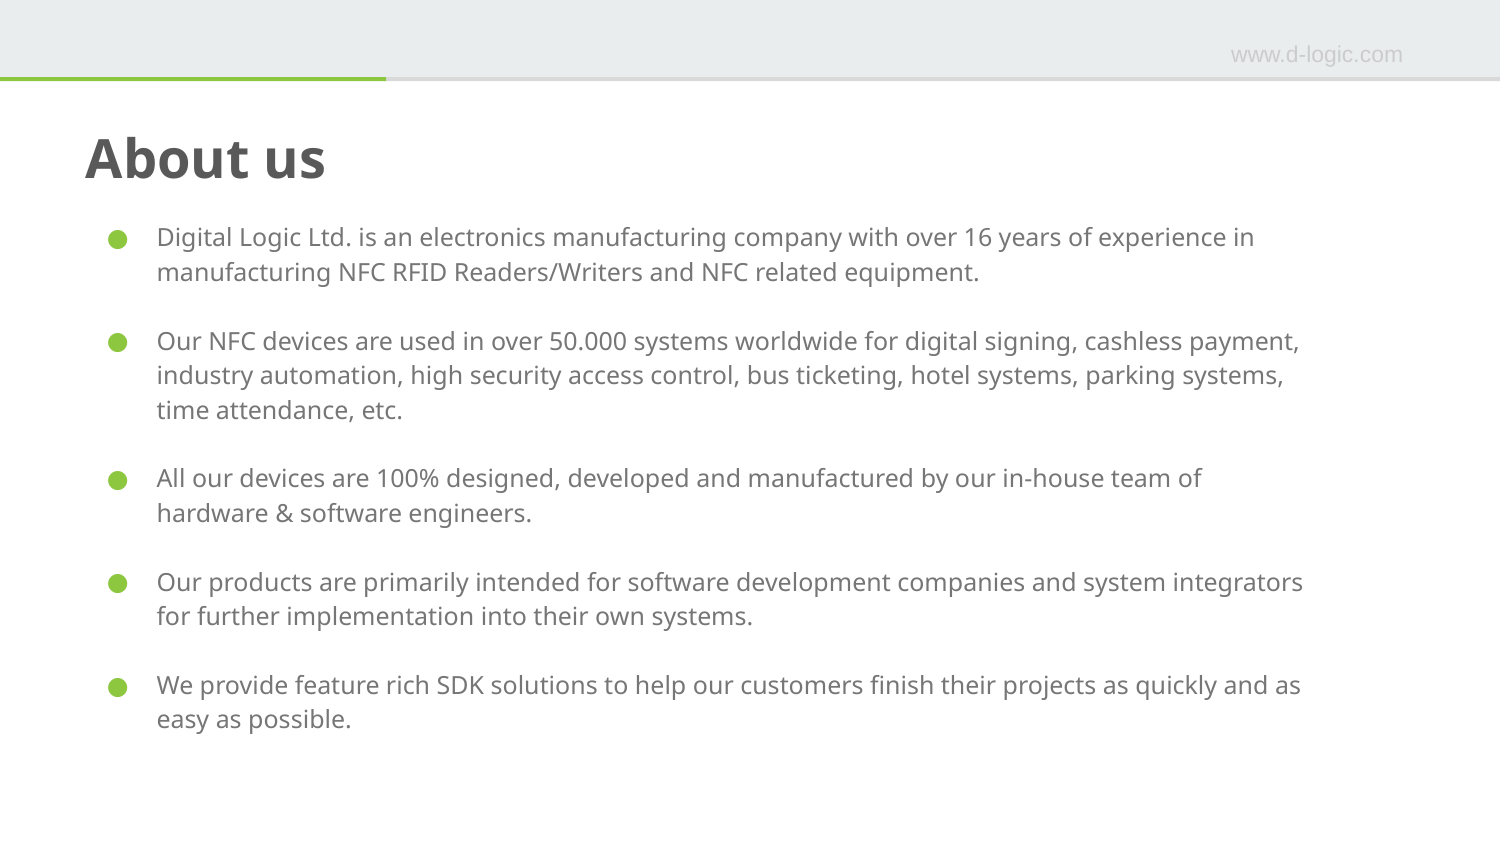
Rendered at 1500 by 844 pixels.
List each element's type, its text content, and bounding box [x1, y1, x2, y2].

text_box [0, 77, 1500, 82]
list Digital Logic Ltd. is an electronics manufacturing company with over 16 years of experience in manufacturing NFC RFID Readers/Writers and NFC related equipment. Our NFC devices are used in over 50.000 systems worldwide for digital signing, cashless payment, industry automation, high security access control, bus ticketing, hotel systems, parking systems, time attendance, etc. All our devices are 100% designed, developed and manufactured by our in-house team of hardware & software engineers. Our products are primarily intended for software development companies and system integrators for further implementation into their own systems. We provide feature rich SDK solutions to help our customers finish their projects as quickly and as easy as possible. [66, 202, 1328, 756]
title About us [70, 109, 1324, 198]
